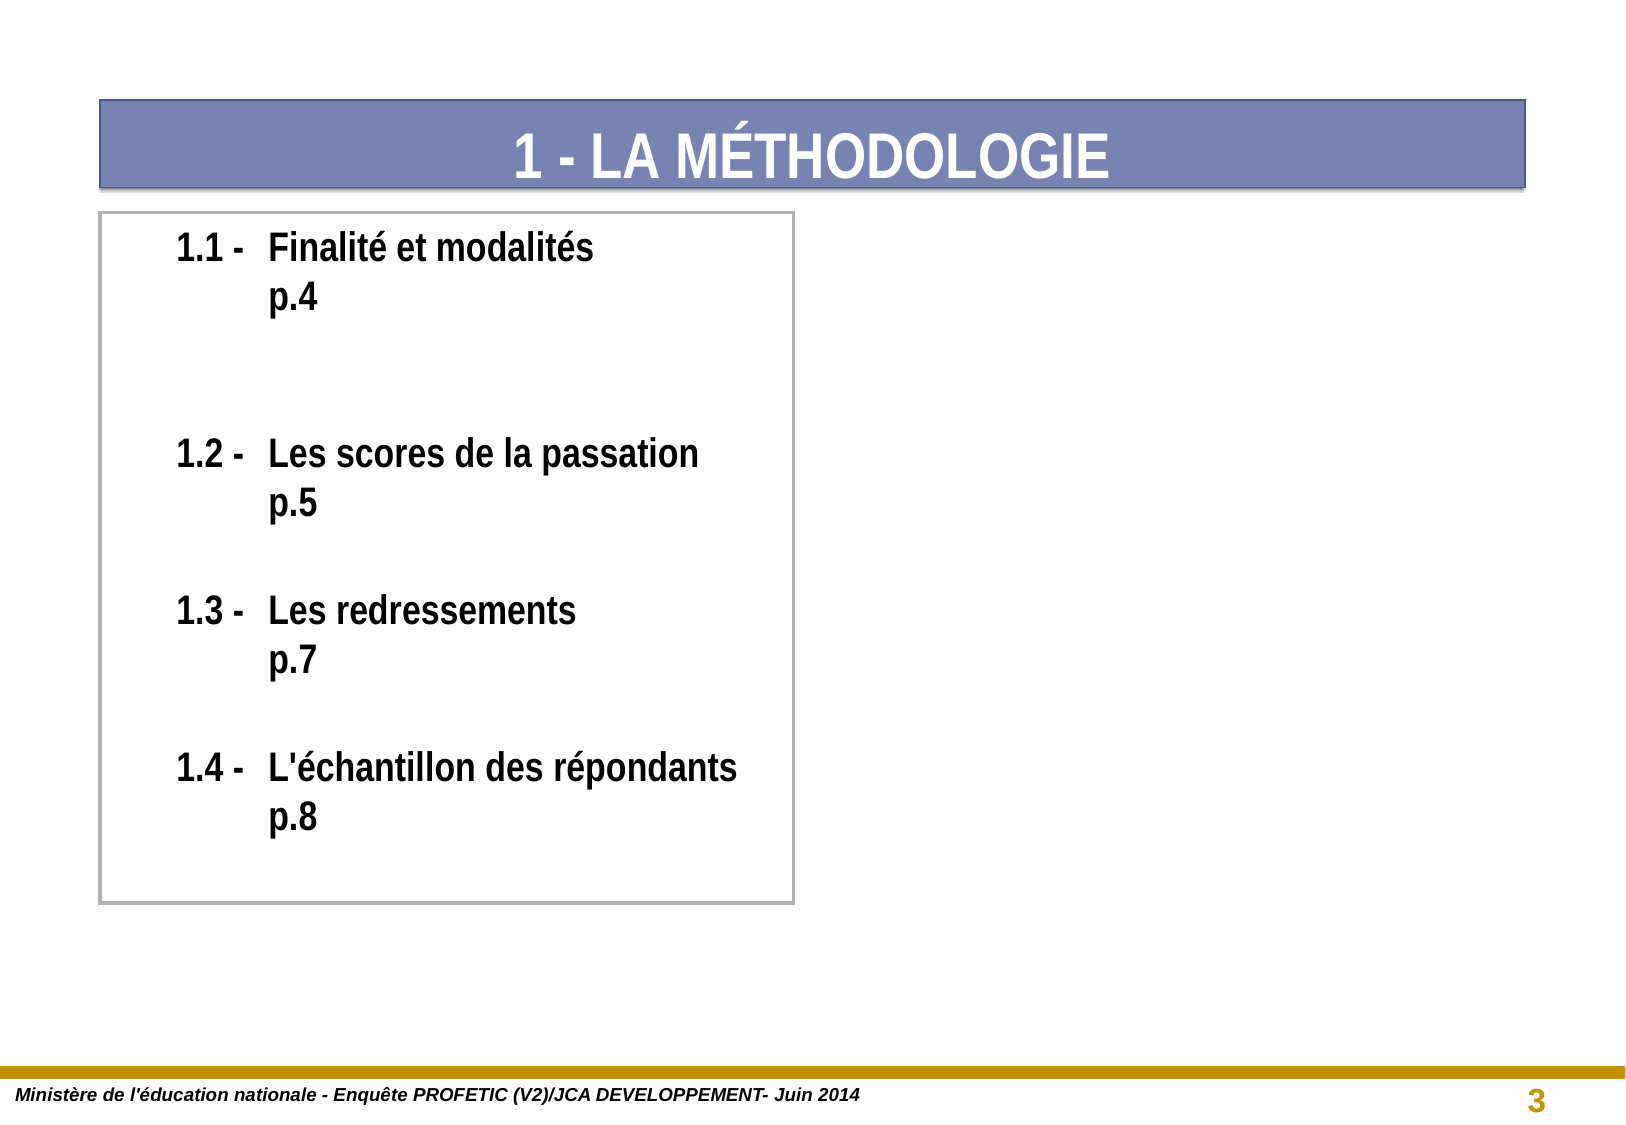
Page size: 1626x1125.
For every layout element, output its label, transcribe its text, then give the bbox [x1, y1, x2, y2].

title 1 - La méthodologie [99, 99, 1525, 188]
text_box 3 [1512, 1071, 1625, 1125]
text_box Ministère de l'éducation nationale - Enquête PROFETIC (V2)/JCA DEVELOPPEMENT- Juin 2014 [0, 1074, 1501, 1125]
list 1.1 - Finalité et modalités p.4 1.2 - Les scores de la passation p.5 1.3 - Les redressements p.7 1.4 - L'échantillon des répondants p.8 [99, 212, 1522, 612]
